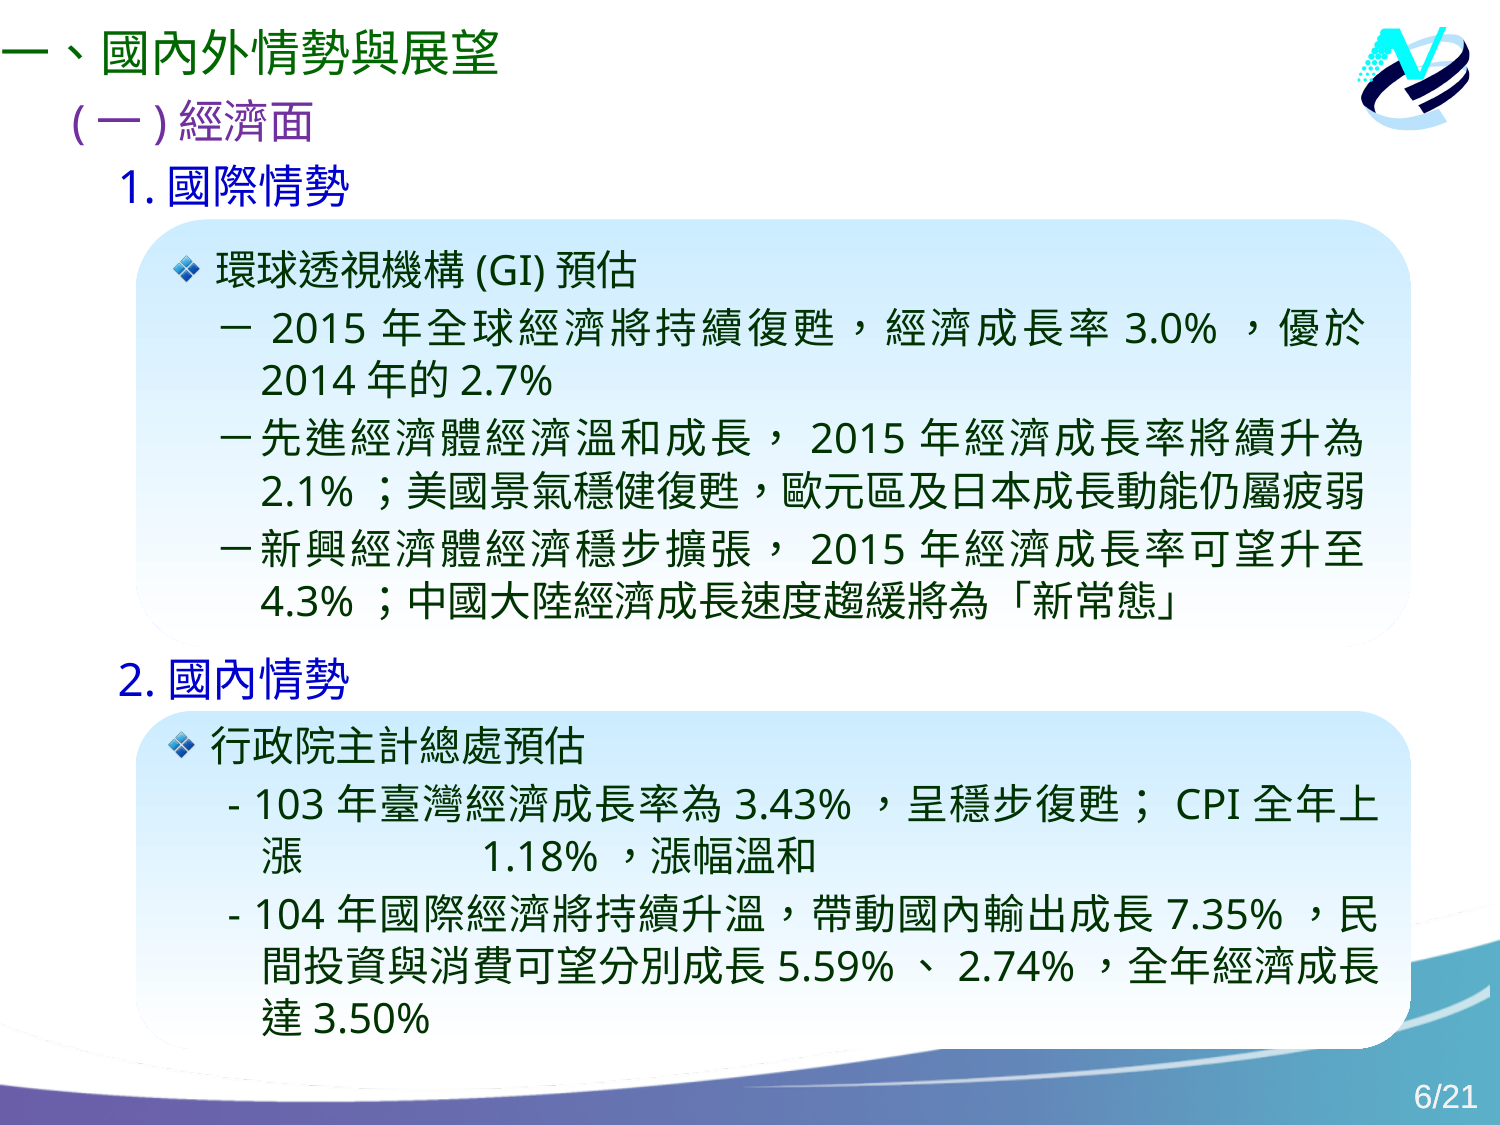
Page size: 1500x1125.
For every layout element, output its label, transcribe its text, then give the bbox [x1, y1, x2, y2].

picture [166, 729, 197, 760]
text_box 環球透視機構(GI)預估 －2015年全球經濟將持續復甦，經濟成長率3.0%，優於2014年的2.7% －先進經濟體經濟溫和成長，2015年經濟成長率將續升為2.1%；美國景氣穩健復甦，歐元區及日本成長動能仍屬疲弱 －新興經濟體經濟穩步擴張，2015年經濟成長率可望升至4.3%；中國大陸經濟成長速度趨緩將為「新常態」 [135, 222, 1412, 647]
text_box 1.國際情勢 [0, 156, 1500, 222]
text_box 行政院主計總處預估 - 103年臺灣經濟成長率為3.43%，呈穩步復甦；CPI全年上漲 1.18%，漲幅溫和 - 104年國際經濟將持續升溫，帶動國內輸出成長7.35%，民間投資與消費可望分別成長5.59%、2.74%，全年經濟成長達3.50% [135, 711, 1412, 1049]
text_box 2.國內情勢 [0, 649, 1500, 715]
text_box 一、國內外情勢與展望 [0, 15, 1500, 90]
text_box (一)經濟面 [0, 91, 1500, 156]
picture [171, 253, 202, 284]
picture [0, 904, 1500, 1125]
